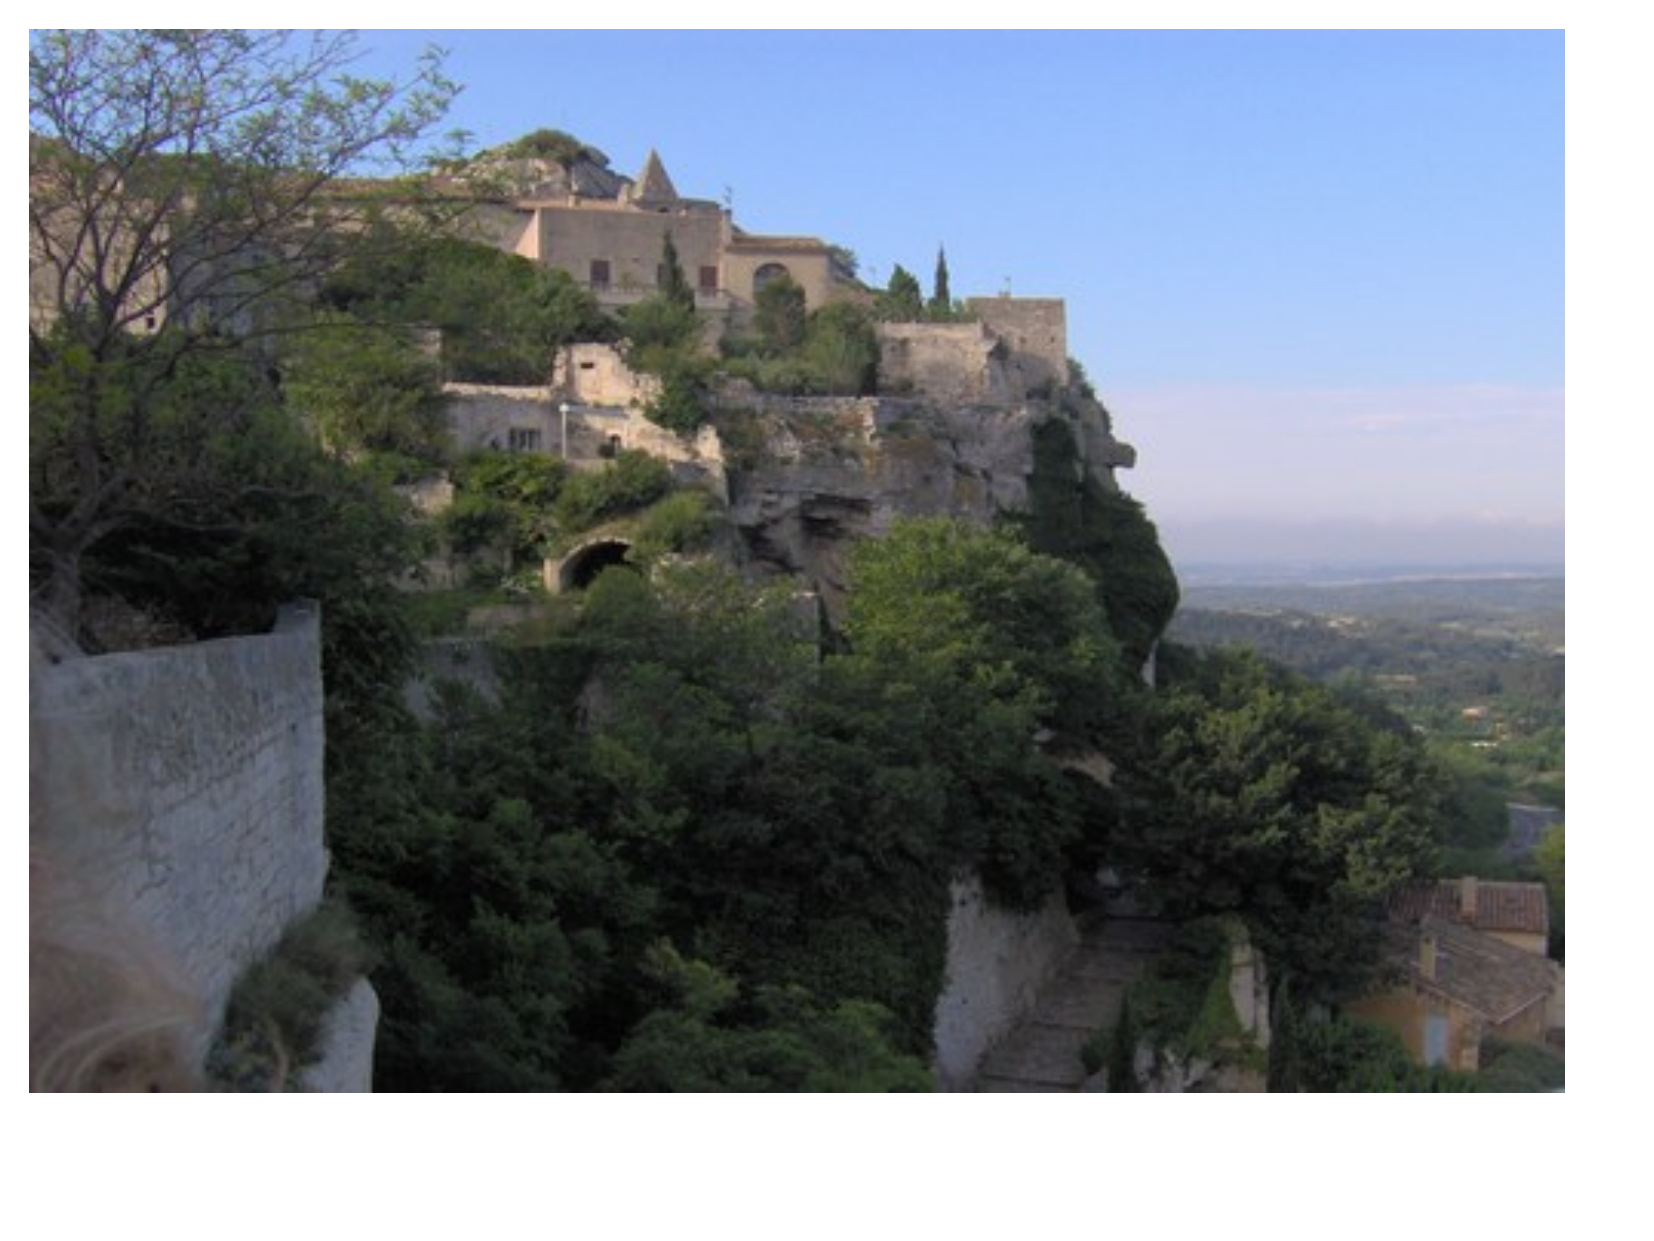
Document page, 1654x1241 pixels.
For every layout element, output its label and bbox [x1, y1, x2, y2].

picture [29, 29, 1565, 1093]
